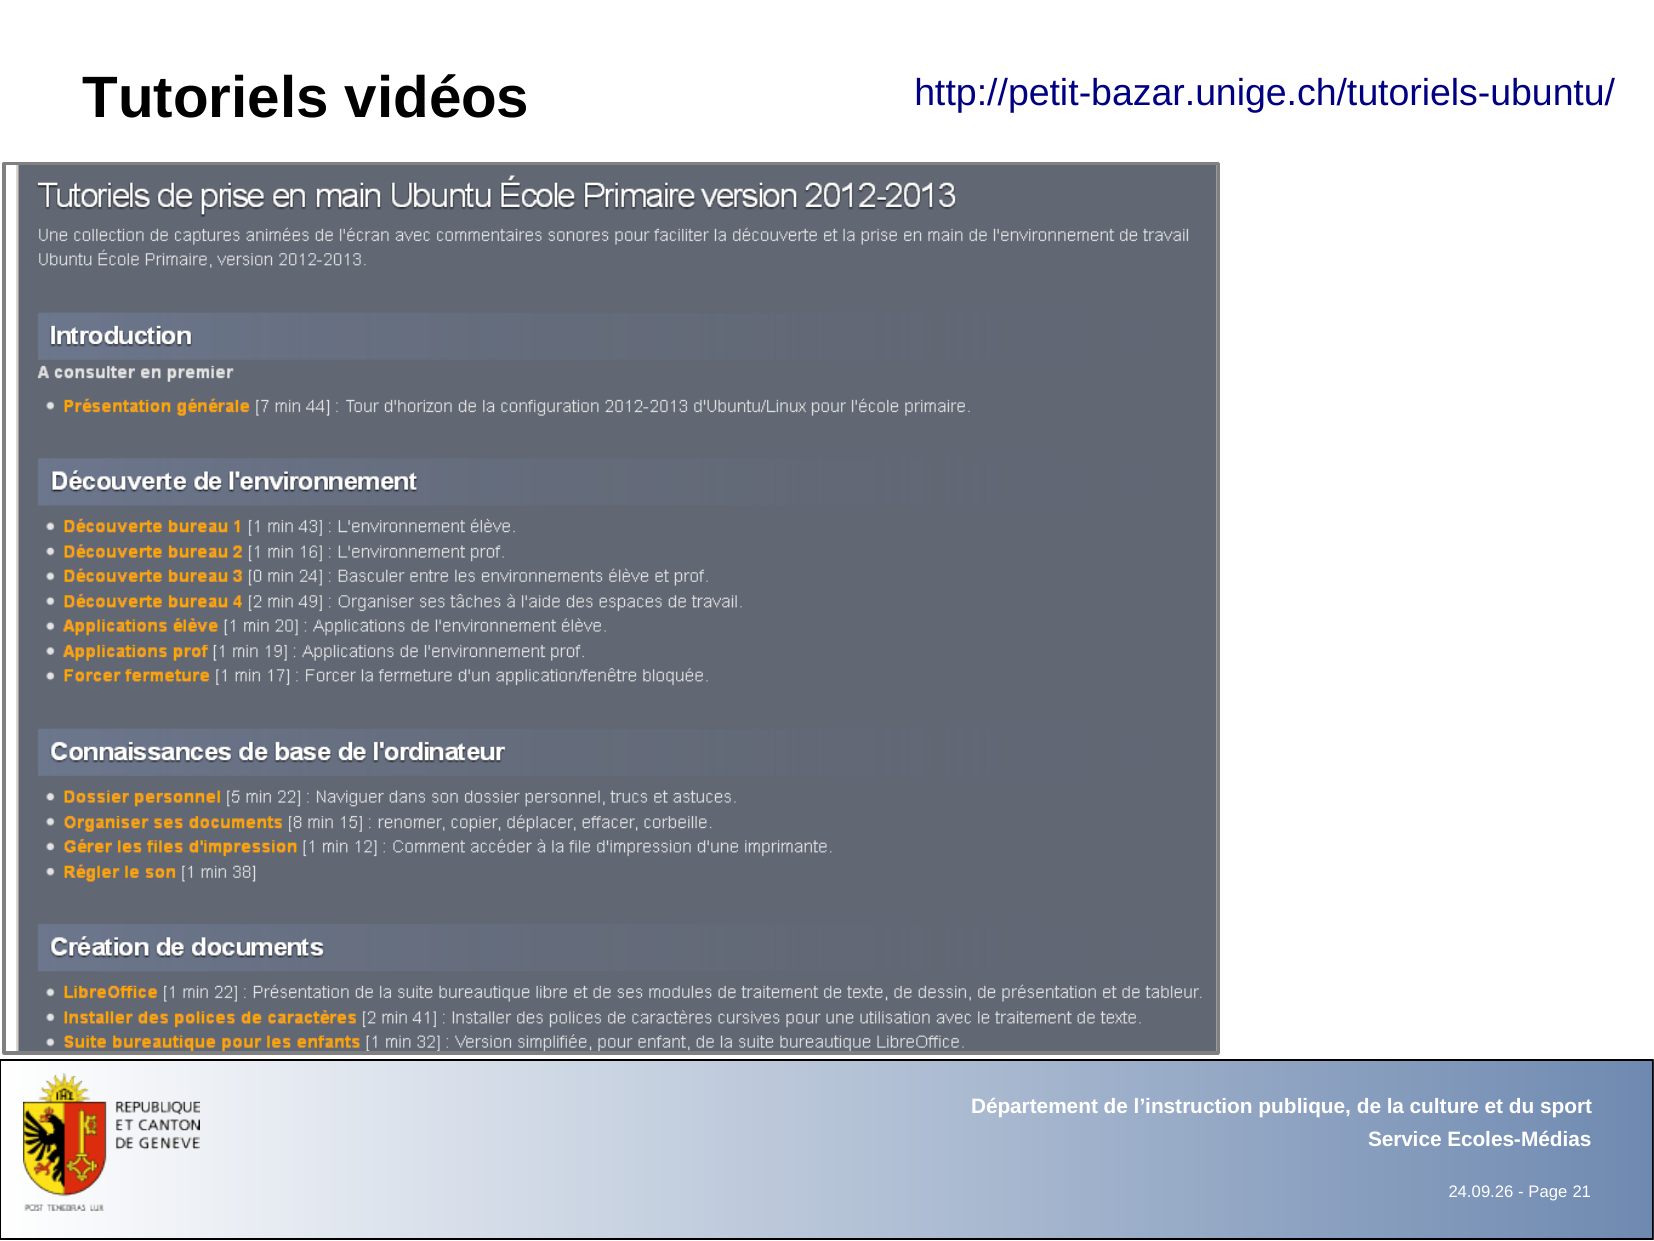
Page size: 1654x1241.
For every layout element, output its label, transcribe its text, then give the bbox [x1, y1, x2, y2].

picture [23, 1073, 200, 1211]
title Tutoriels vidéos [82, 23, 1571, 172]
picture [5, 165, 1217, 1052]
text_box http://petit-bazar.unige.ch/tutoriels-ubuntu/ [383, 59, 1627, 126]
